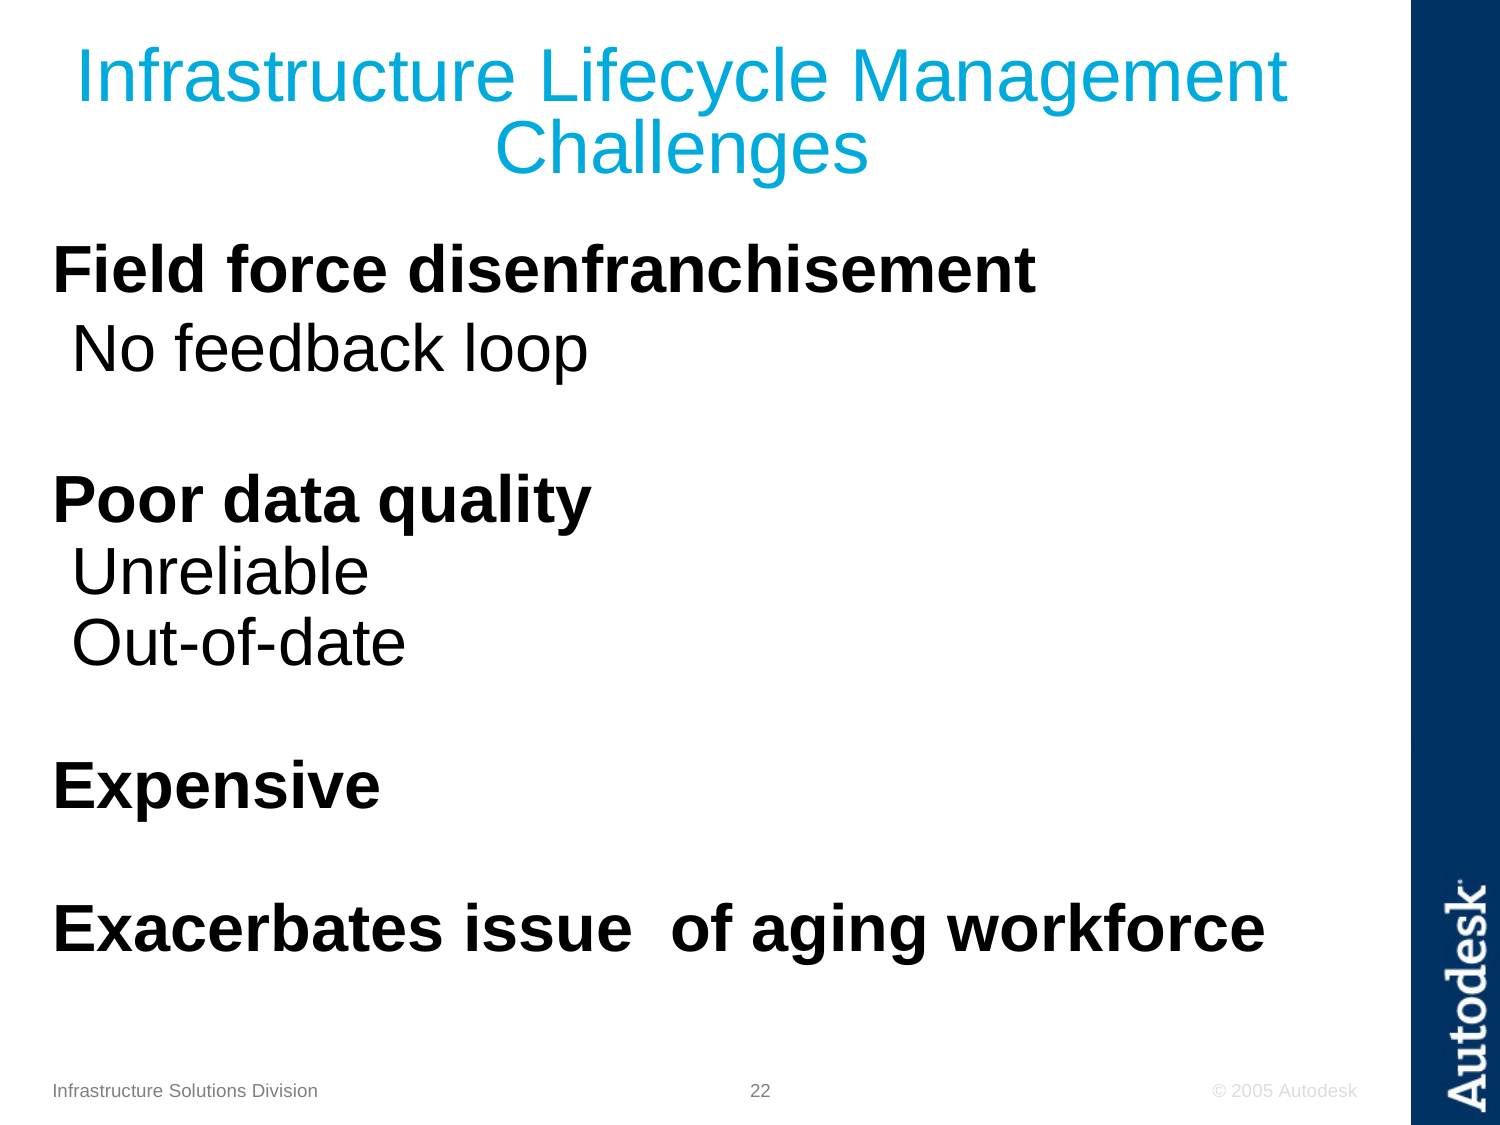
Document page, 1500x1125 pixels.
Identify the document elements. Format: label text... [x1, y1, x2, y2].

picture [1411, 0, 1500, 1125]
title Infrastructure Lifecycle Management Challenges [52, 22, 1313, 210]
list Field force disenfranchisement No feedback loop Poor data quality Unreliable Out-of-date Expensive Exacerbates issue of aging workforce [52, 232, 1313, 1085]
